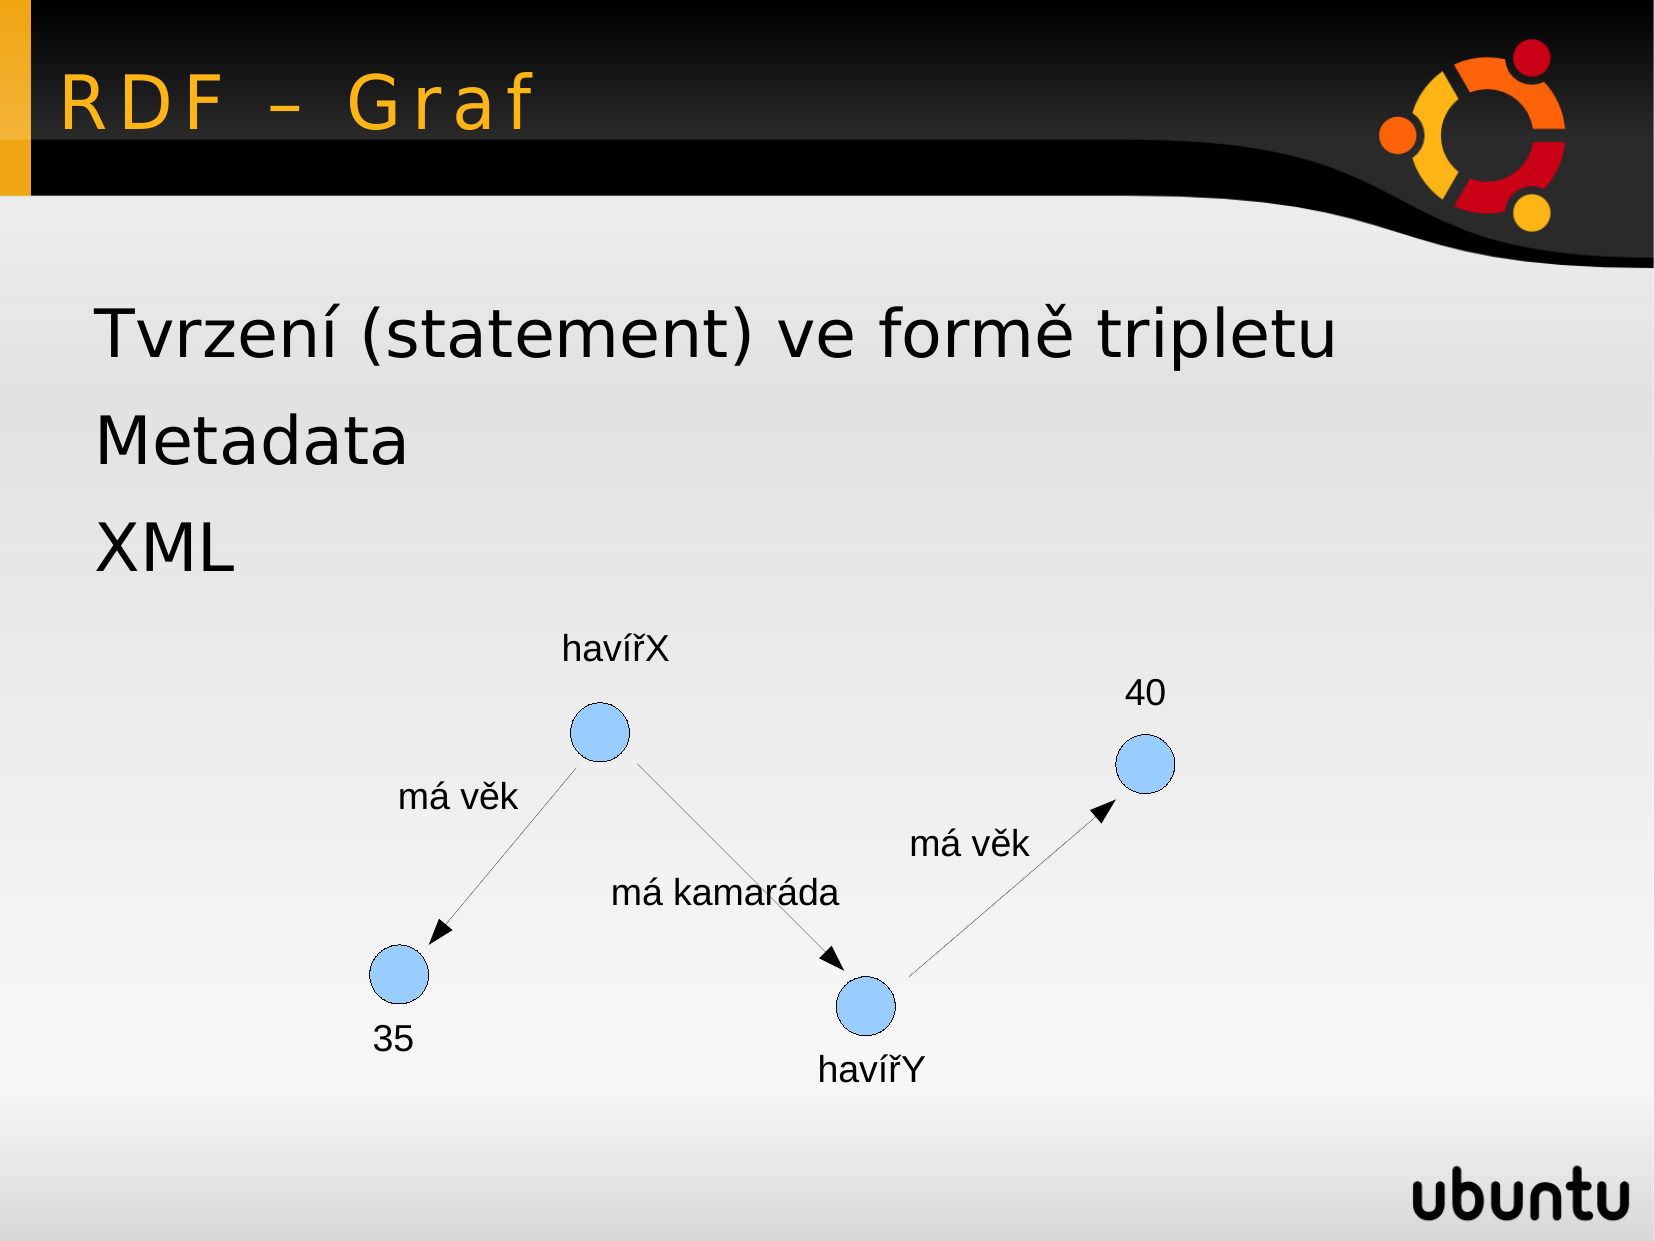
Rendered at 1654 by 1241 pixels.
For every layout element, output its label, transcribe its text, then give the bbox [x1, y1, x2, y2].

text_box havířY [802, 1041, 941, 1103]
text_box [836, 976, 896, 1036]
text_box 40 [1109, 663, 1182, 725]
text_box má věk [894, 814, 1045, 877]
text_box má kamaráda [596, 864, 855, 926]
text_box [570, 702, 630, 762]
title RDF – Graf [59, 29, 1270, 178]
list Tvrzení (statement) ve formě tripletu Metadata XML [76, 295, 1565, 621]
picture [0, 0, 1654, 1241]
text_box 35 [357, 1009, 430, 1072]
text_box havířX [546, 620, 685, 682]
text_box [369, 944, 429, 1004]
text_box [1115, 734, 1175, 794]
text_box má věk [383, 767, 534, 830]
